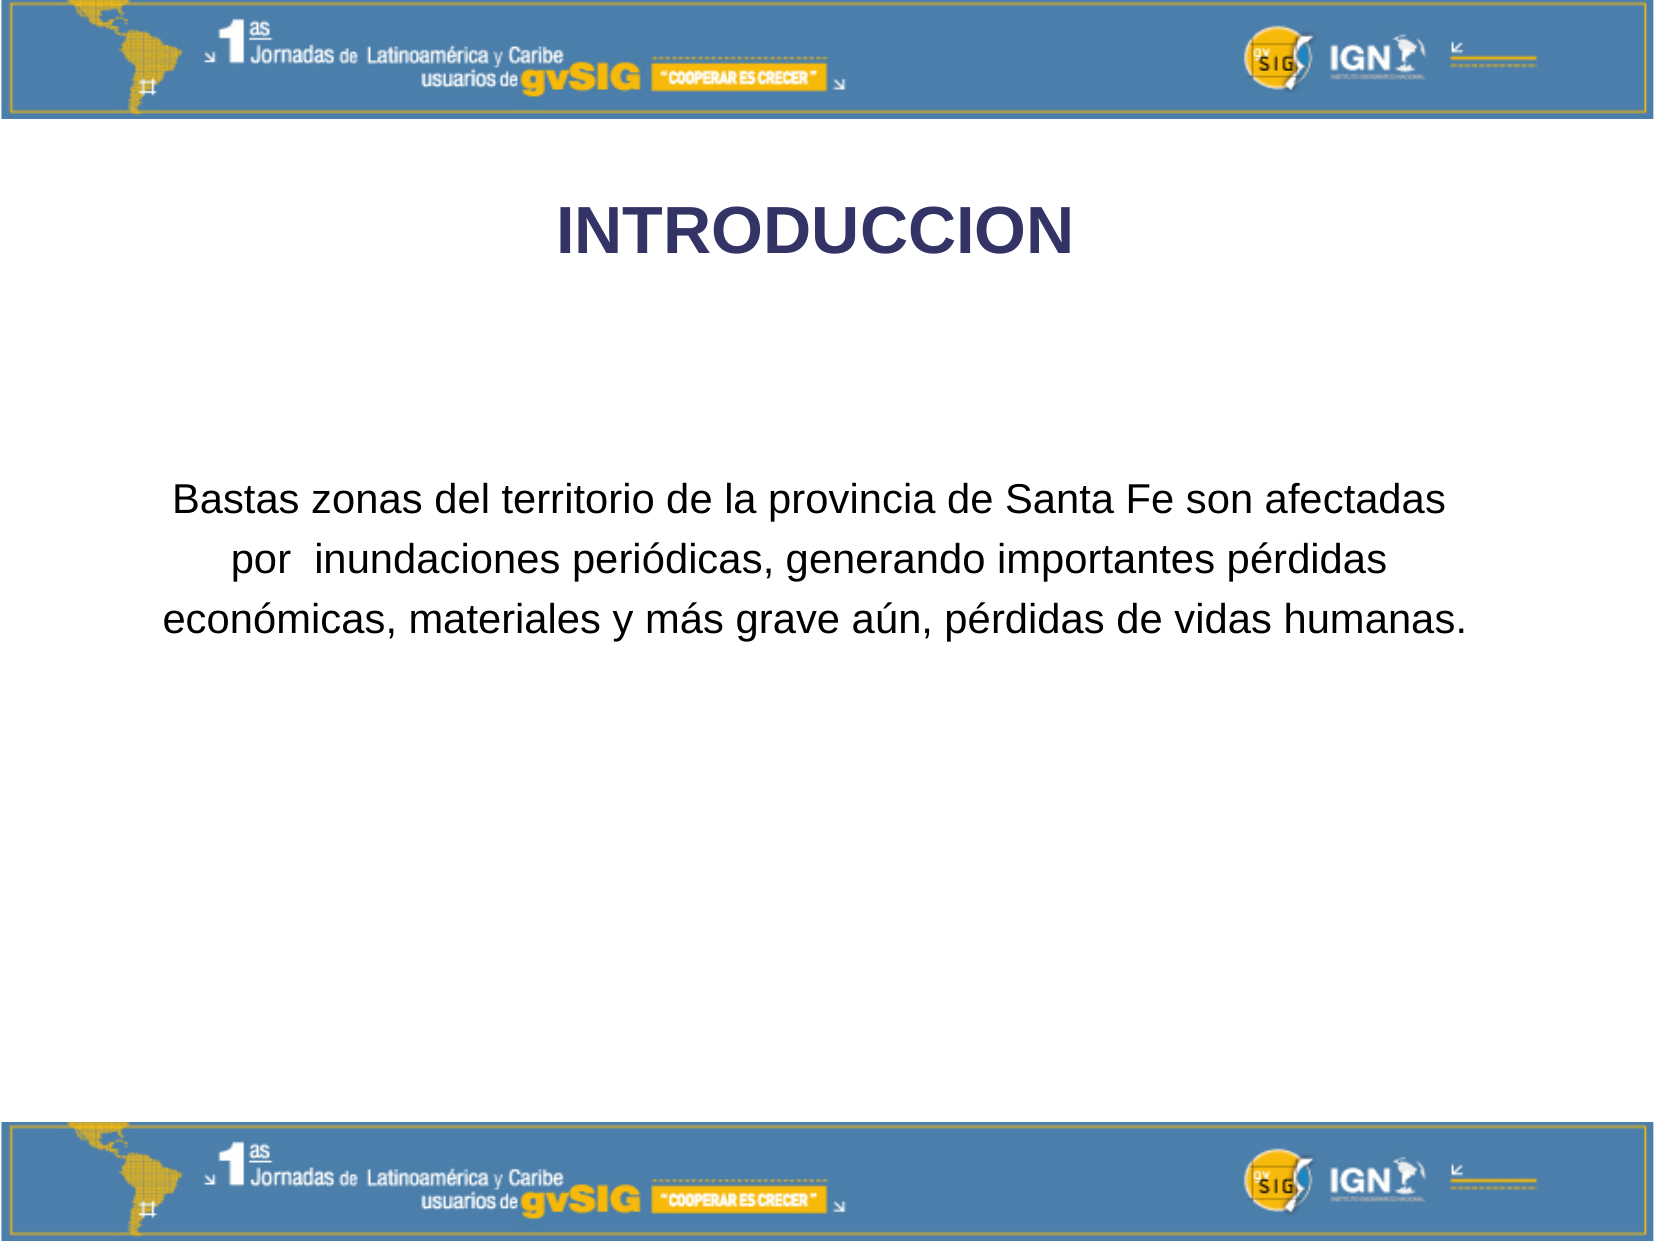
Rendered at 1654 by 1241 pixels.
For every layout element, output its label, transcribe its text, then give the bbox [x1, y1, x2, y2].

picture [0, 1122, 1654, 1241]
picture [0, 0, 1654, 119]
text_box Bastas zonas del territorio de la provincia de Santa Fe son afectadas por inundaciones periódicas, generando importantes pérdidas económicas, materiales y más grave aún, pérdidas de vidas humanas. [147, 454, 1483, 650]
text_box INTRODUCCION [106, 137, 1526, 325]
